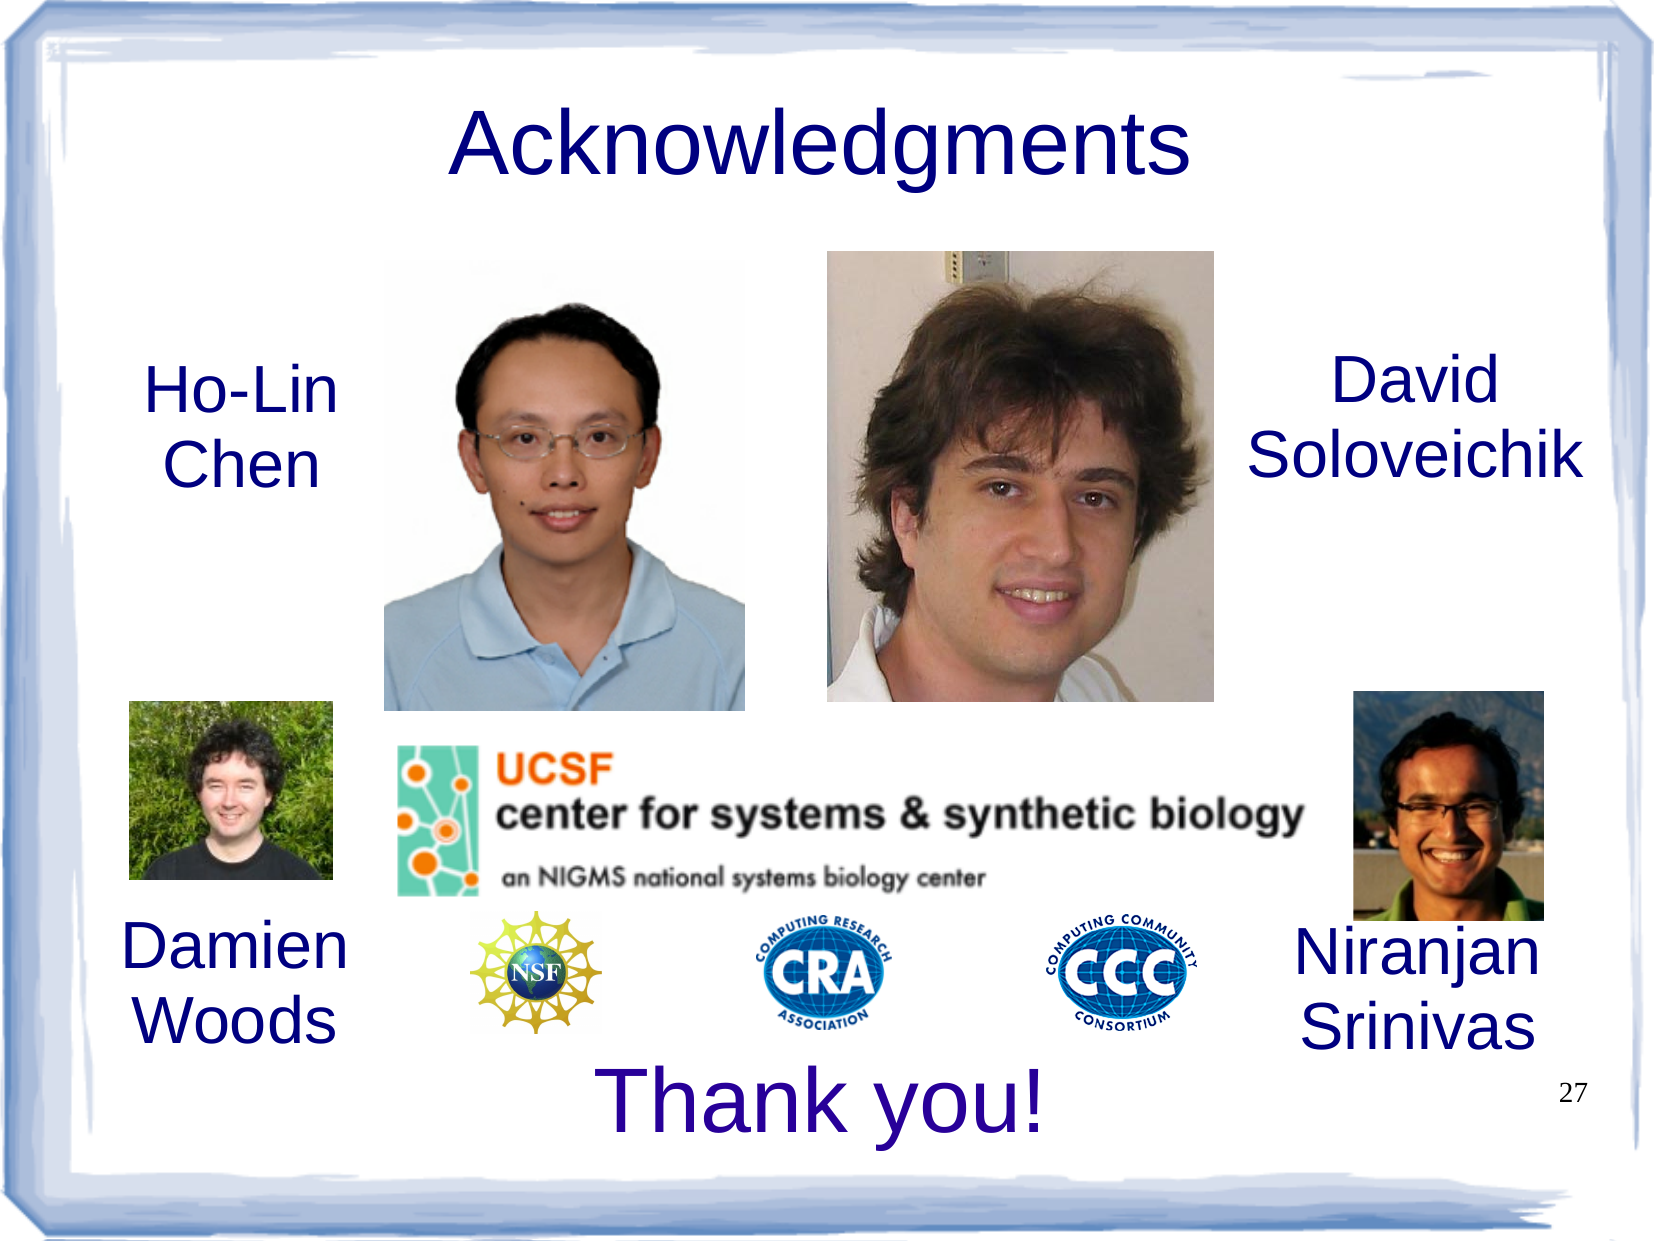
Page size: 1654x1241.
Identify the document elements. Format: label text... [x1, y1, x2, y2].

text_box Thank you! [553, 1045, 1089, 1157]
picture [0, 0, 1654, 1241]
text_box Ho-Lin Chen [15, 345, 384, 510]
text_box Acknowledgments [108, 83, 1534, 202]
text_box Damien Woods [94, 900, 375, 1066]
text_box David Soloveichik [1189, 334, 1642, 499]
text_box Niranjan Srinivas [1248, 906, 1588, 1071]
